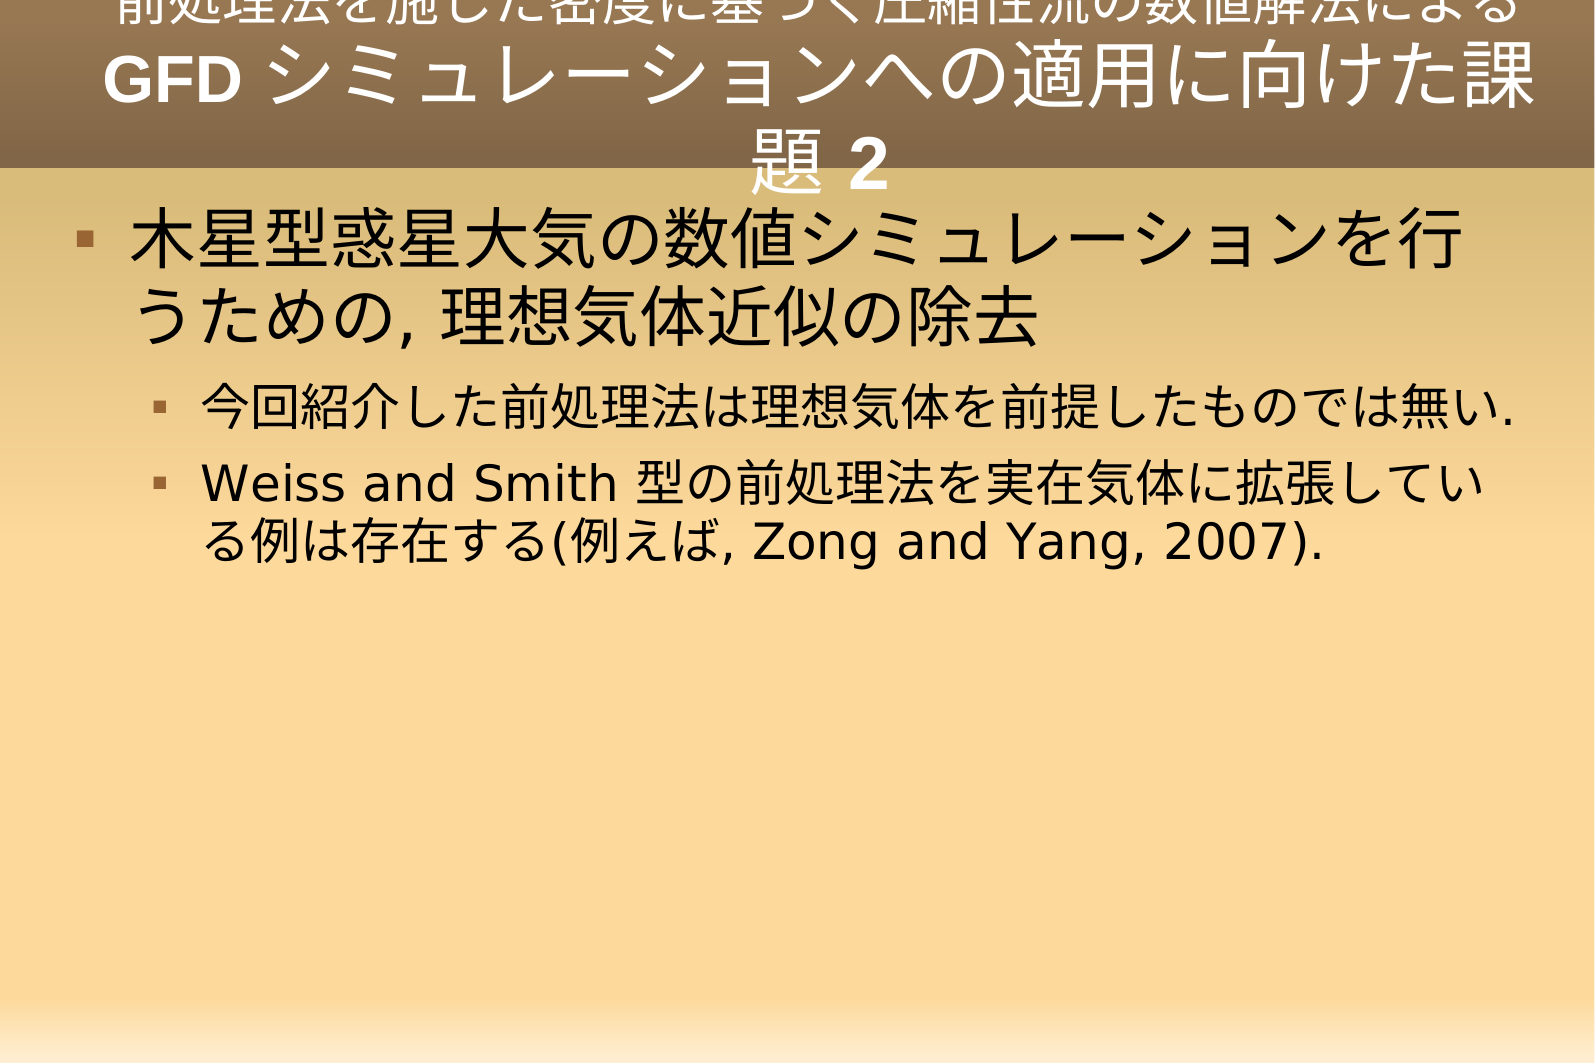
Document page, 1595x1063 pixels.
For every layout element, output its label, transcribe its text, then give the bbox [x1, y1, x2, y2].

picture [0, 0, 1595, 1063]
title 前処理法を施した密度に基づく圧縮性流の数値解法による GFD シミュレーションへの適用に向けた課題 2 [74, 0, 1565, 178]
list 木星型惑星大気の数値シミュレーションを行うための, 理想気体近似の除去 今回紹介した前処理法は理想気体を前提したものでは無い. Weiss and Smith 型の前処理法を実在気体に拡張している例は存在する(例えば, Zong and Yang, 2007). [59, 202, 1530, 904]
